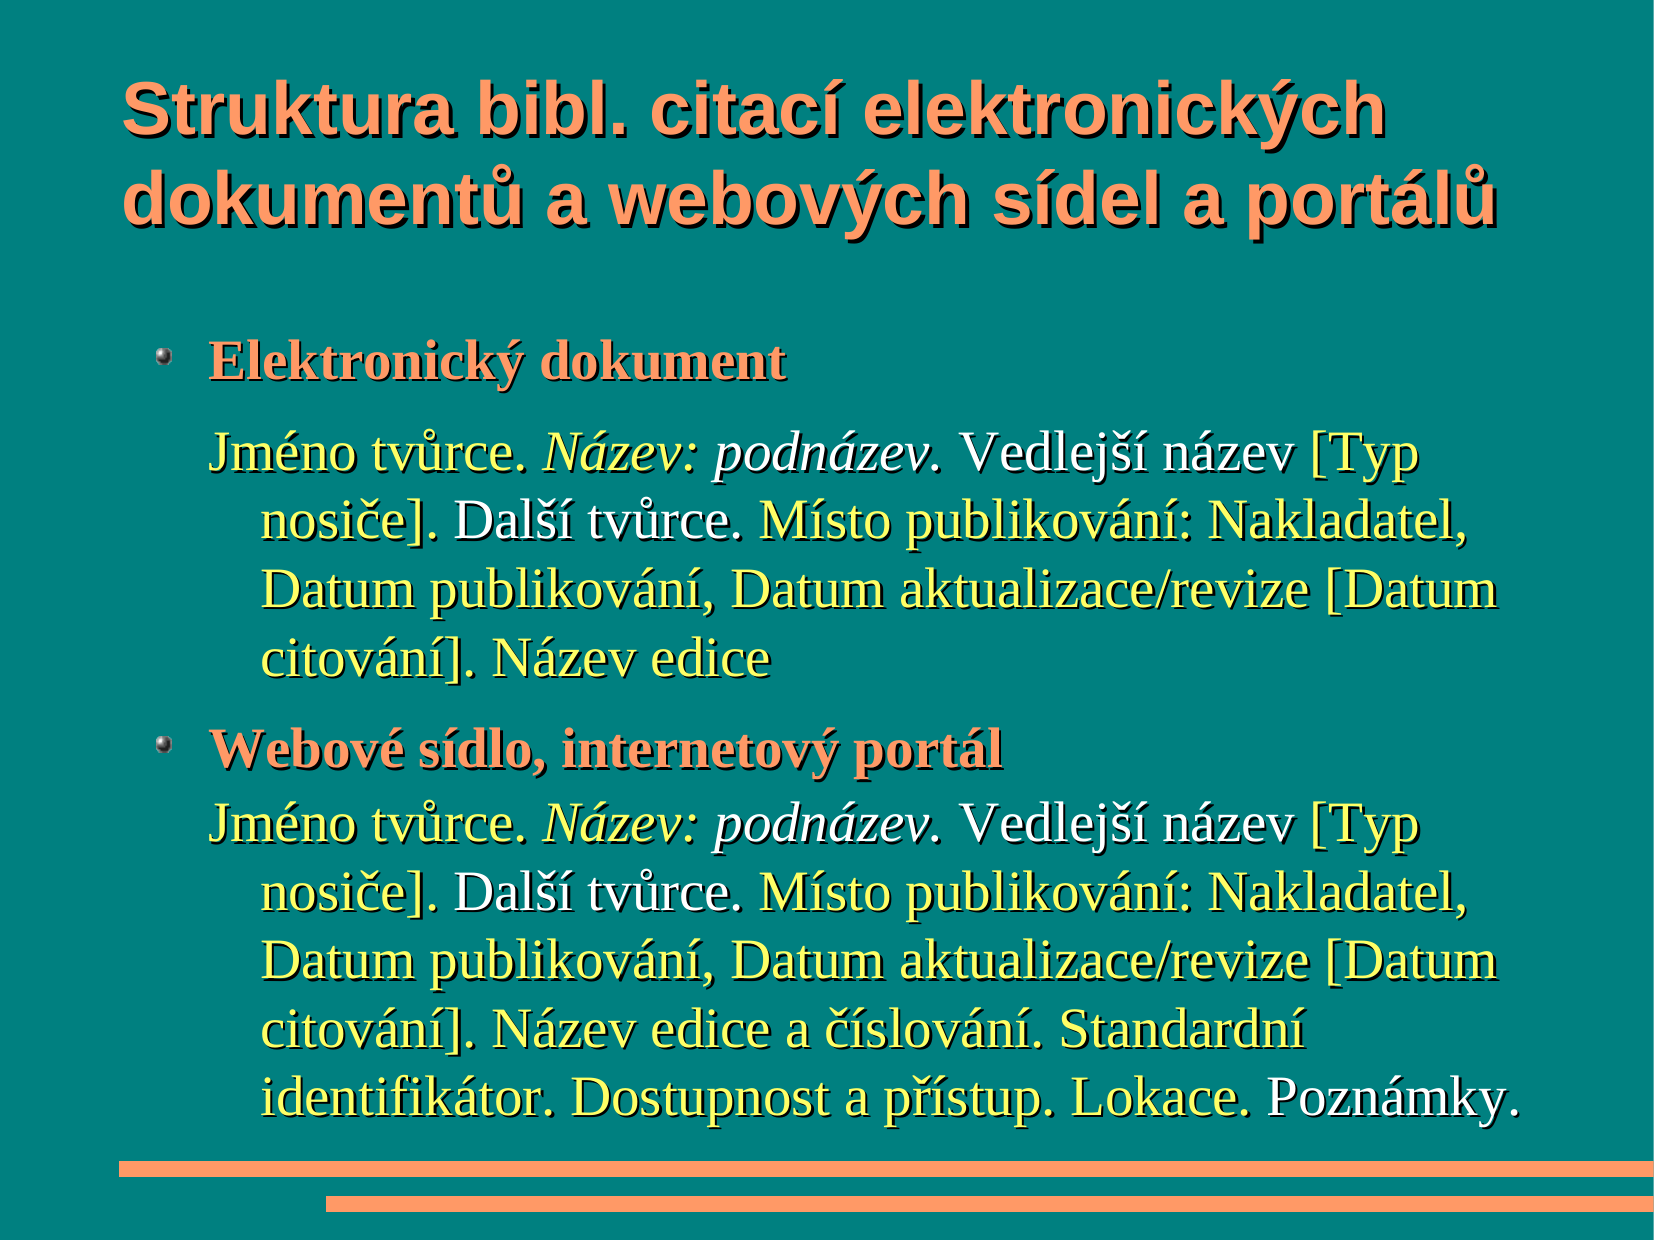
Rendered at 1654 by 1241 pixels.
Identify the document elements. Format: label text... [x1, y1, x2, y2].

list Elektronický dokument Jméno tvůrce. Název: podnázev. Vedlejší název [Typ nosiče]. Další tvůrce. Místo publikování: Nakladatel, Datum publikování, Datum aktualizace/revize [Datum citování]. Název edice Webové sídlo, internetový portál Jméno tvůrce. Název: podnázev. Vedlejší název [Typ nosiče]. Další tvůrce. Místo publikování: Nakladatel, Datum publikování, Datum aktualizace/revize [Datum citování]. Název edice a číslování. Standardní identifikátor. Dostupnost a přístup. Lokace. Poznámky. [121, 322, 1561, 1132]
title Struktura bibl. citací elektronických dokumentů a webových sídel a portálů [121, 46, 1534, 254]
